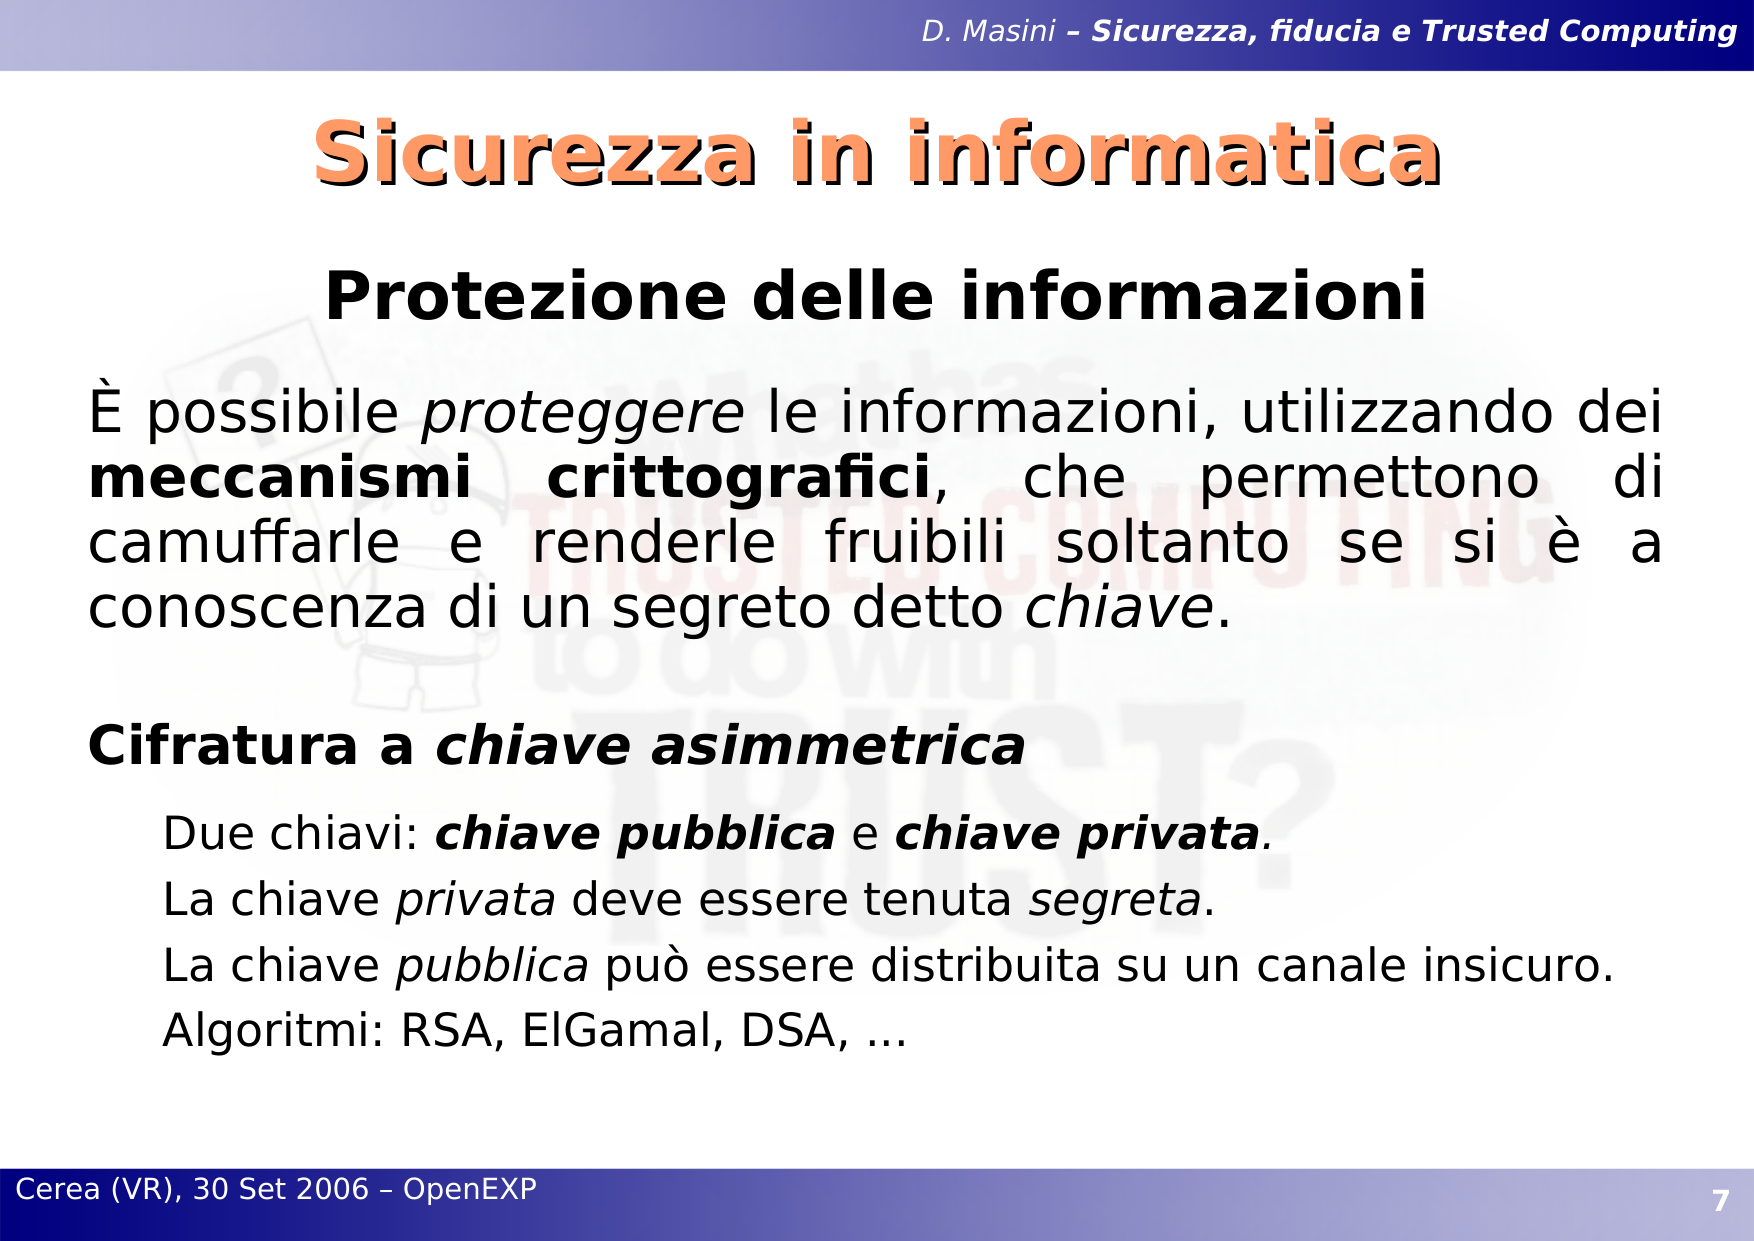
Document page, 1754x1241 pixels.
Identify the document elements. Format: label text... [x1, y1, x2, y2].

text_box D. Masini – Sicurezza, fiducia e Trusted Computing [602, 7, 1754, 63]
text_box <numero> [1641, 1185, 1732, 1223]
text_box Cerea (VR), 30 Set 2006 – OpenEXP [0, 1175, 1314, 1234]
list Protezione delle informazioni È possibile proteggere le informazioni, utilizzando dei meccanismi crittografici, che permettono di camuffarle e renderle fruibili soltanto se si è a conoscenza di un segreto detto chiave. Cifratura a chiave asimmetrica Due chiavi: chiave pubblica e chiave privata. La chiave privata deve essere tenuta segreta. La chiave pubblica può essere distribuita su un canale insicuro. Algoritmi: RSA, ElGamal, DSA, ... [87, 259, 1667, 1079]
picture [0, 0, 1754, 1241]
title Sicurezza in informatica [87, 49, 1667, 257]
